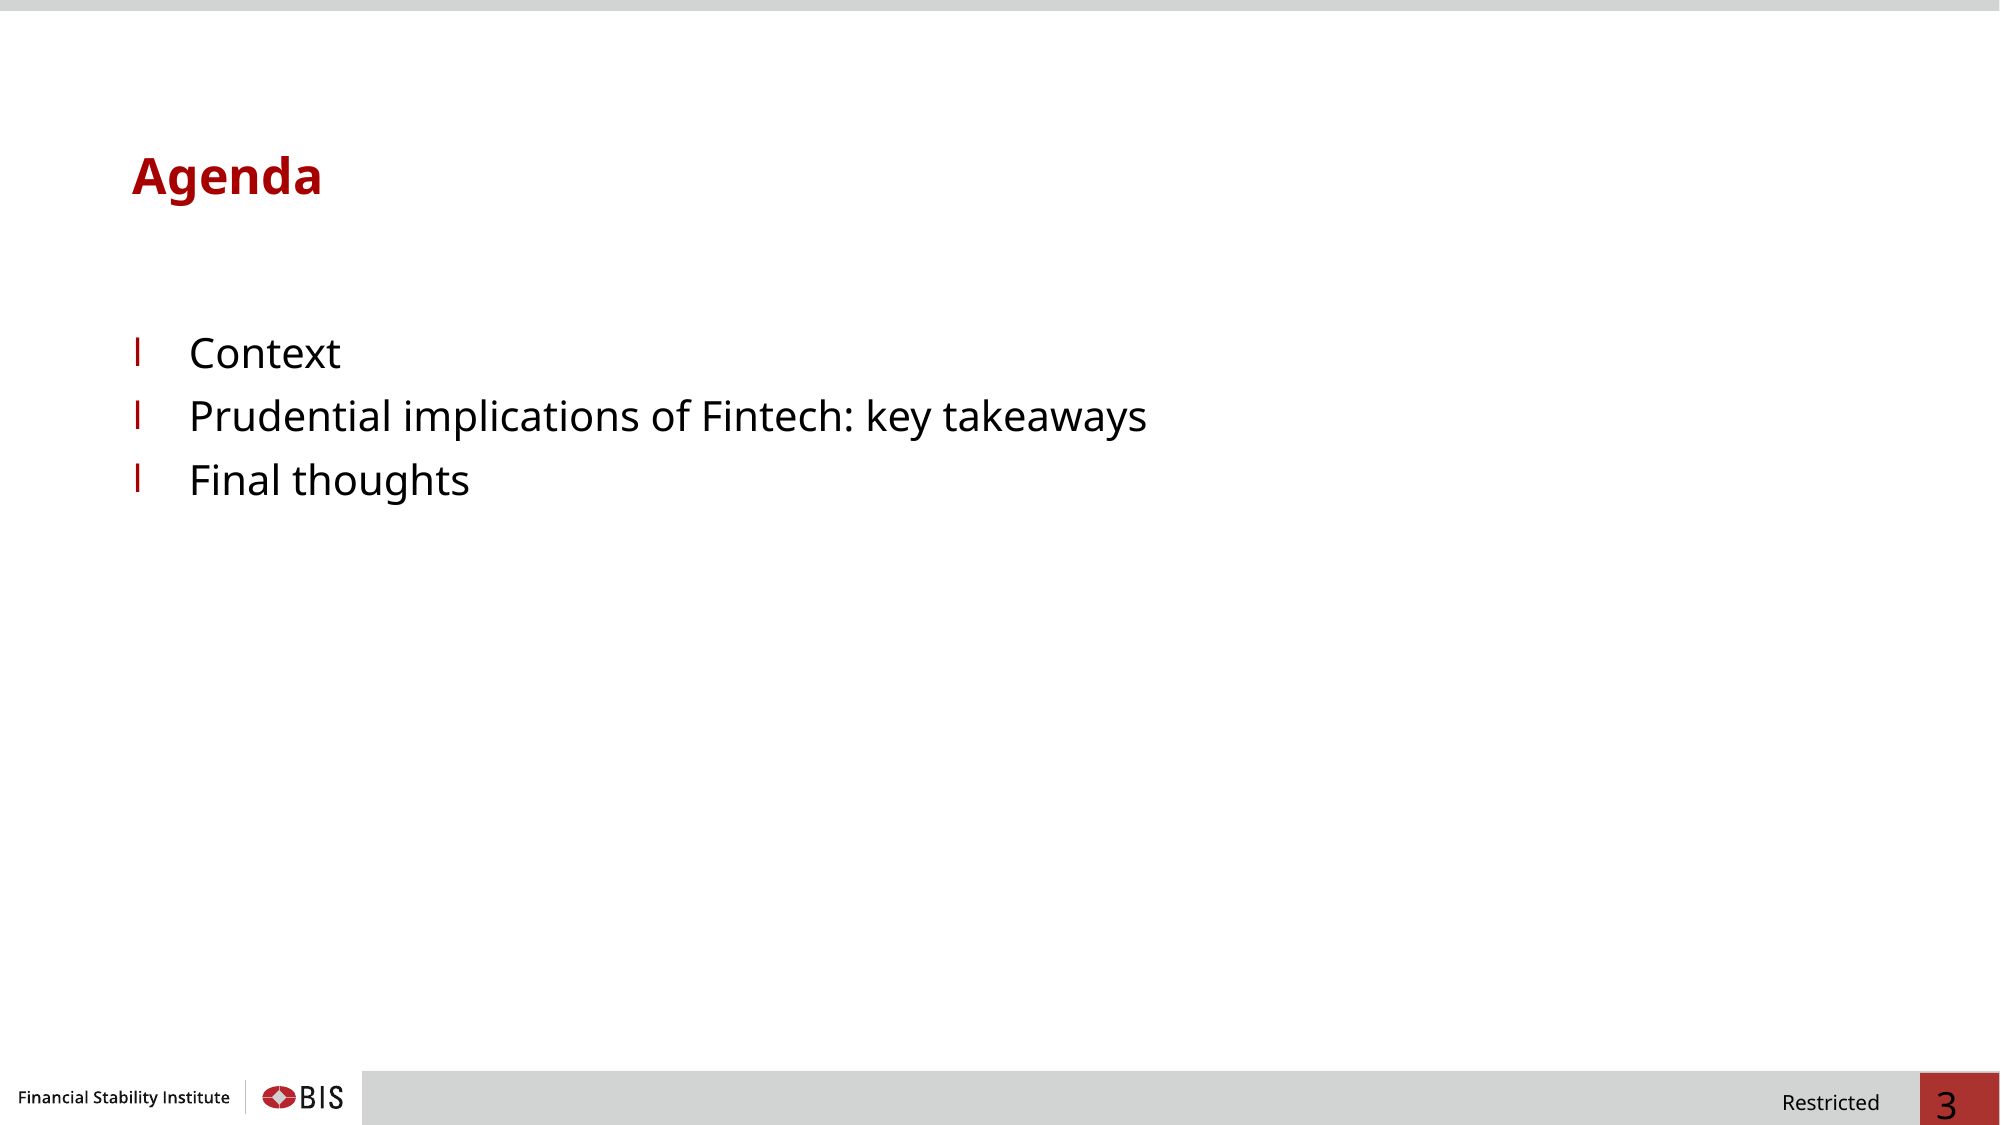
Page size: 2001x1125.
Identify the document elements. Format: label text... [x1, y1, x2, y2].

slide_number <numéro> [1921, 1074, 2000, 1125]
title Agenda [118, 137, 1863, 214]
list Context Prudential implications of Fintech: key takeaways Final thoughts [117, 314, 1867, 1012]
